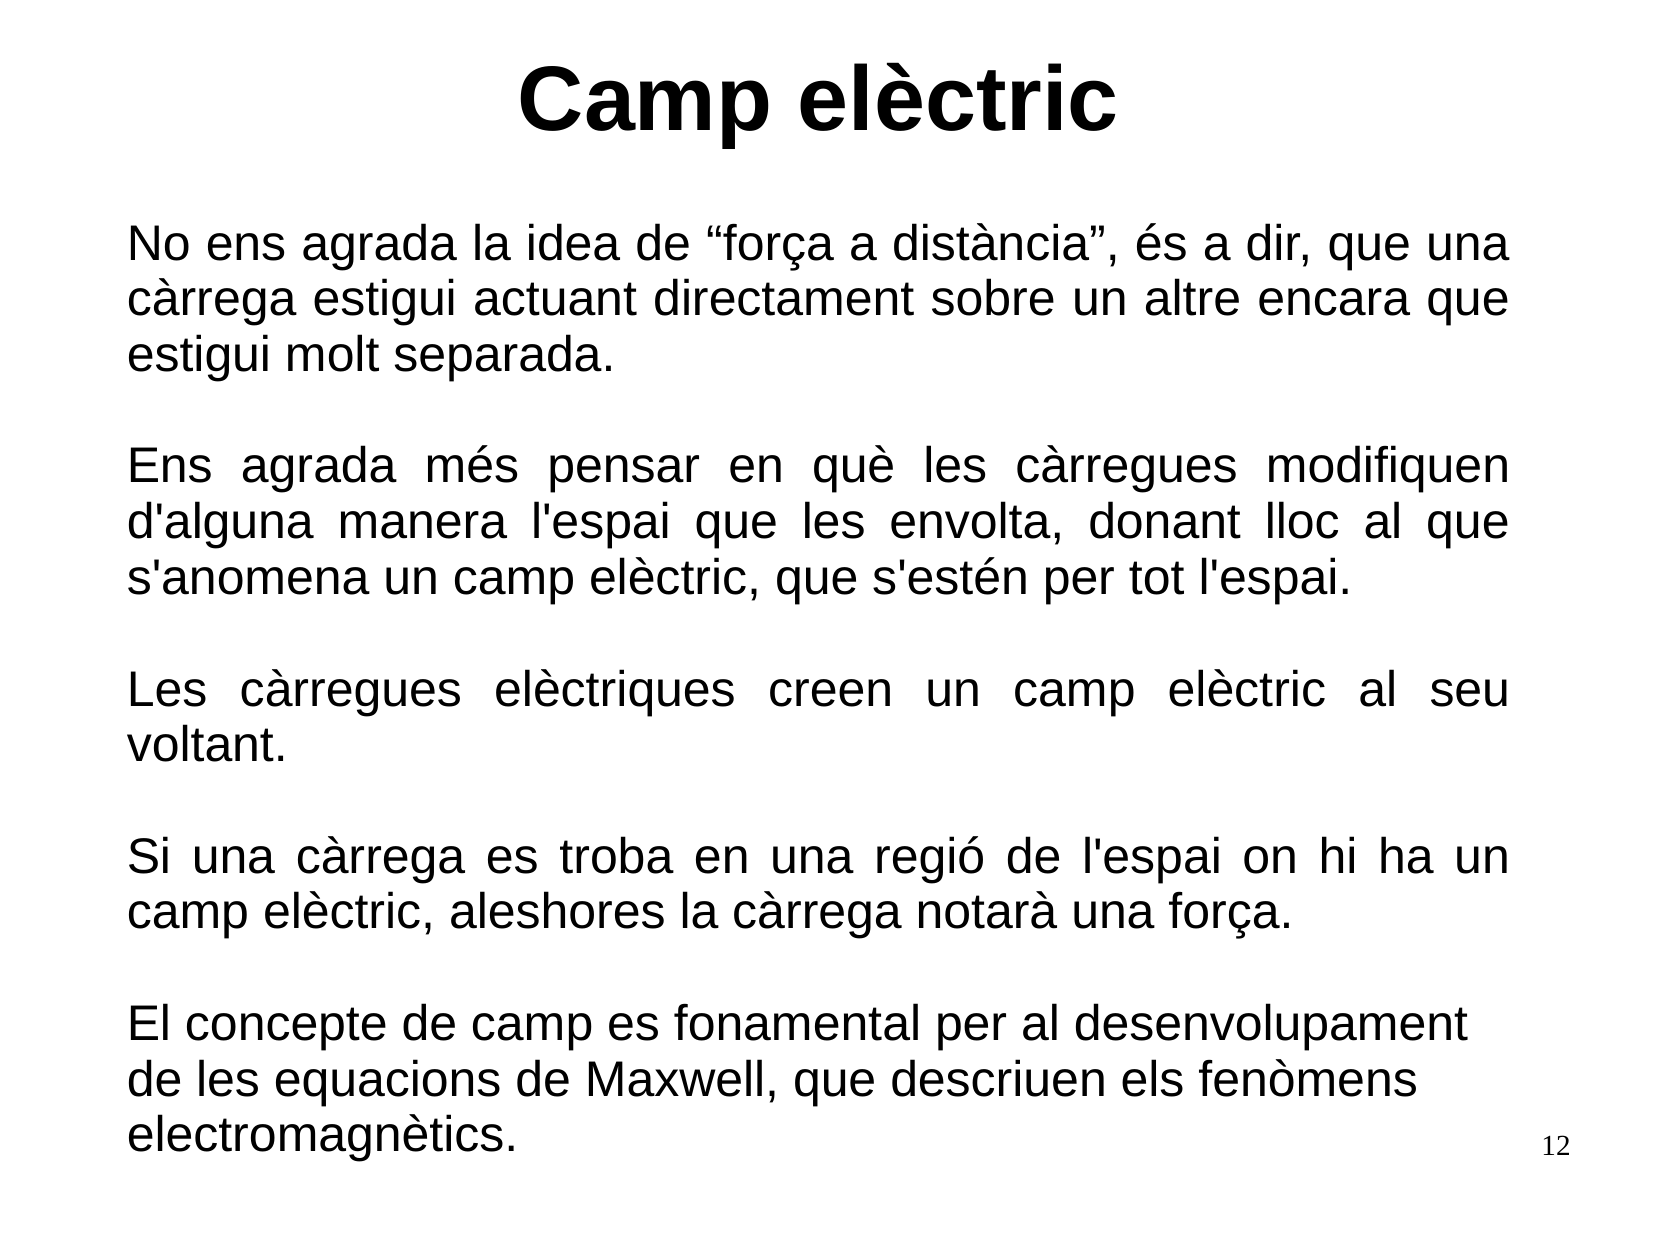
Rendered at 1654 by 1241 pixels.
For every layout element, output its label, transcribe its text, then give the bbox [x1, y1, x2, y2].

text_box Camp elèctric No ens agrada la idea de “força a distància”, és a dir, que una càrrega estigui actuant directament sobre un altre encara que estigui molt separada. Ens agrada més pensar en què les càrregues modifiquen d'alguna manera l'espai que les envolta, donant lloc al que s'anomena un camp elèctric, que s'estén per tot l'espai. Les càrregues elèctriques creen un camp elèctric al seu voltant. Si una càrrega es troba en una regió de l'espai on hi ha un camp elèctric, aleshores la càrrega notarà una força. El concepte de camp es fonamental per al desenvolupament de les equacions de Maxwell, que descriuen els fenòmens electromagnètics. [112, 39, 1526, 1170]
